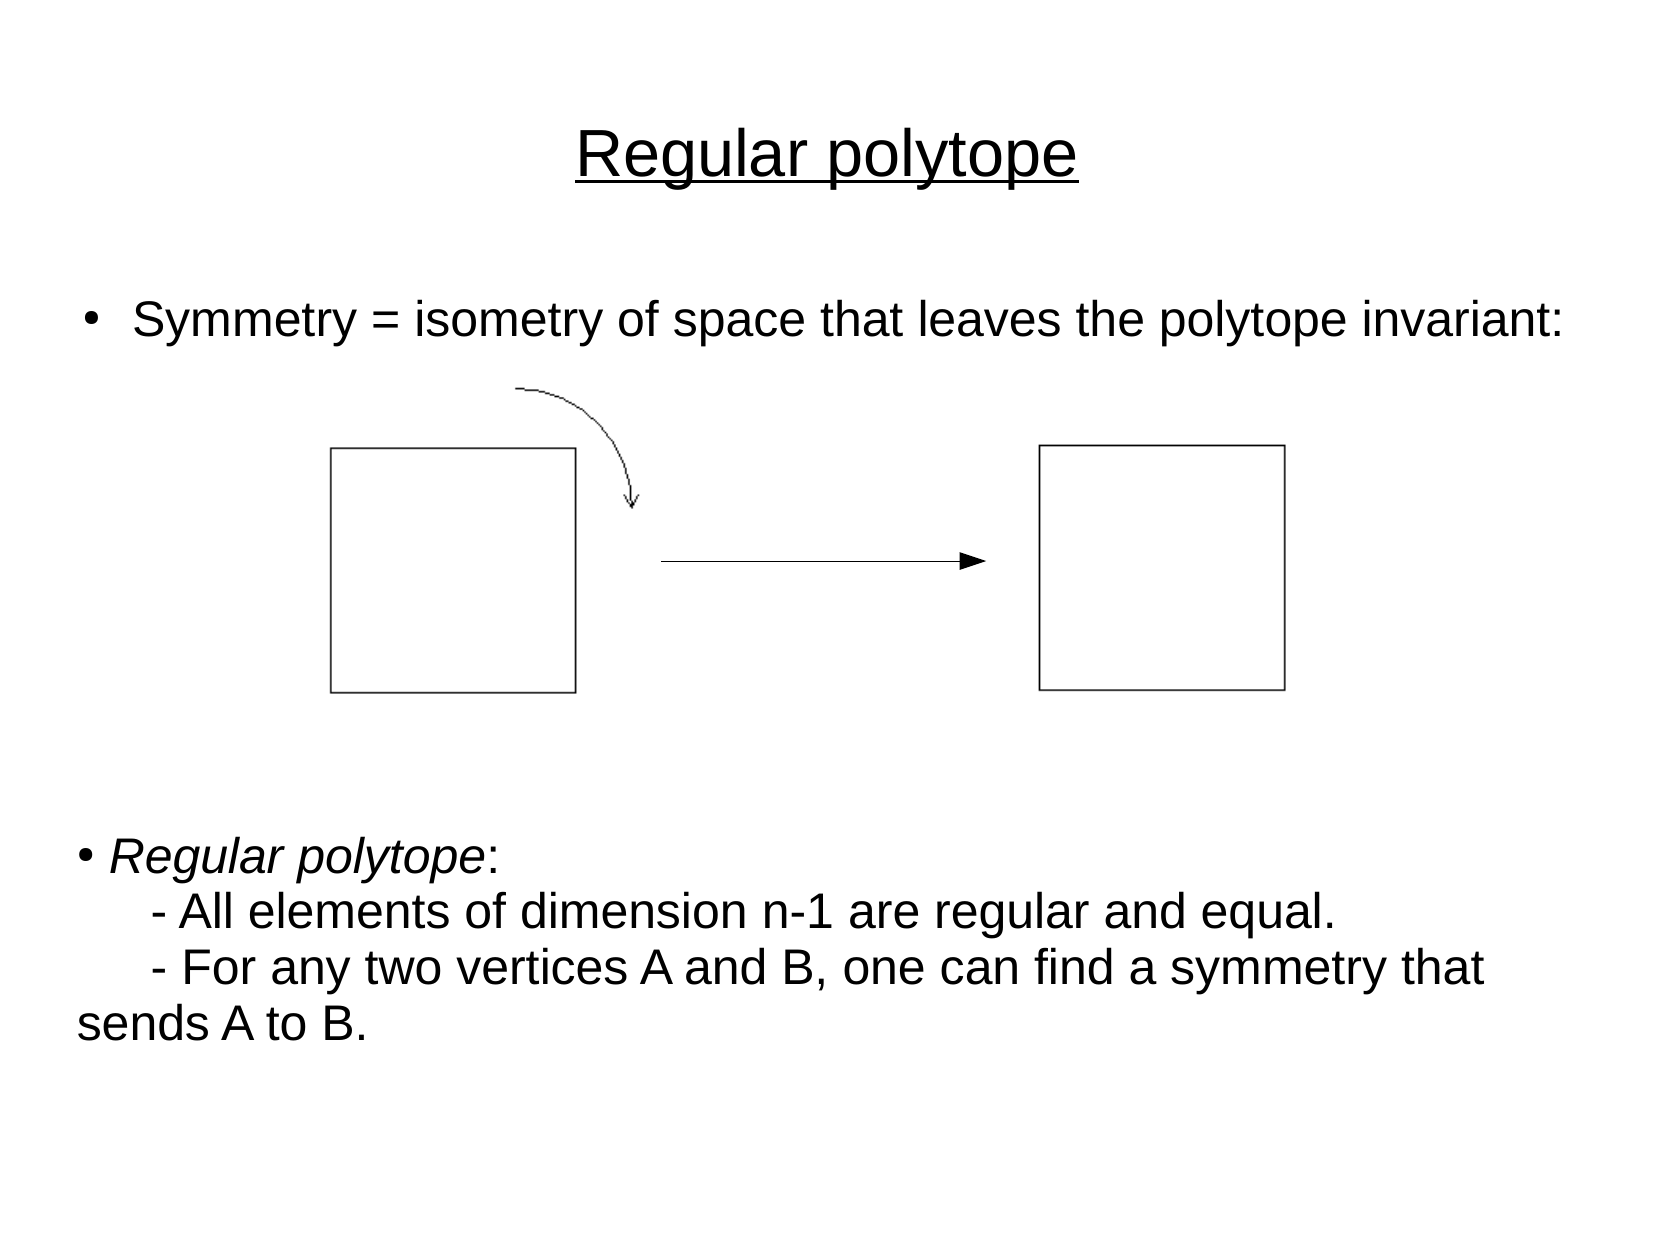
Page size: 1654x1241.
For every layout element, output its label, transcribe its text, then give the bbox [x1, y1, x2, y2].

text_box Regular polytope: - All elements of dimension n-1 are regular and equal. - For any two vertices A and B, one can find a symmetry that sends A to B. [76, 721, 1565, 1158]
picture [1028, 434, 1300, 721]
subtitle Symmetry = isometry of space that leaves the polytope invariant: [47, 272, 1589, 367]
title Regular polytope [82, 49, 1571, 257]
picture [277, 385, 652, 697]
